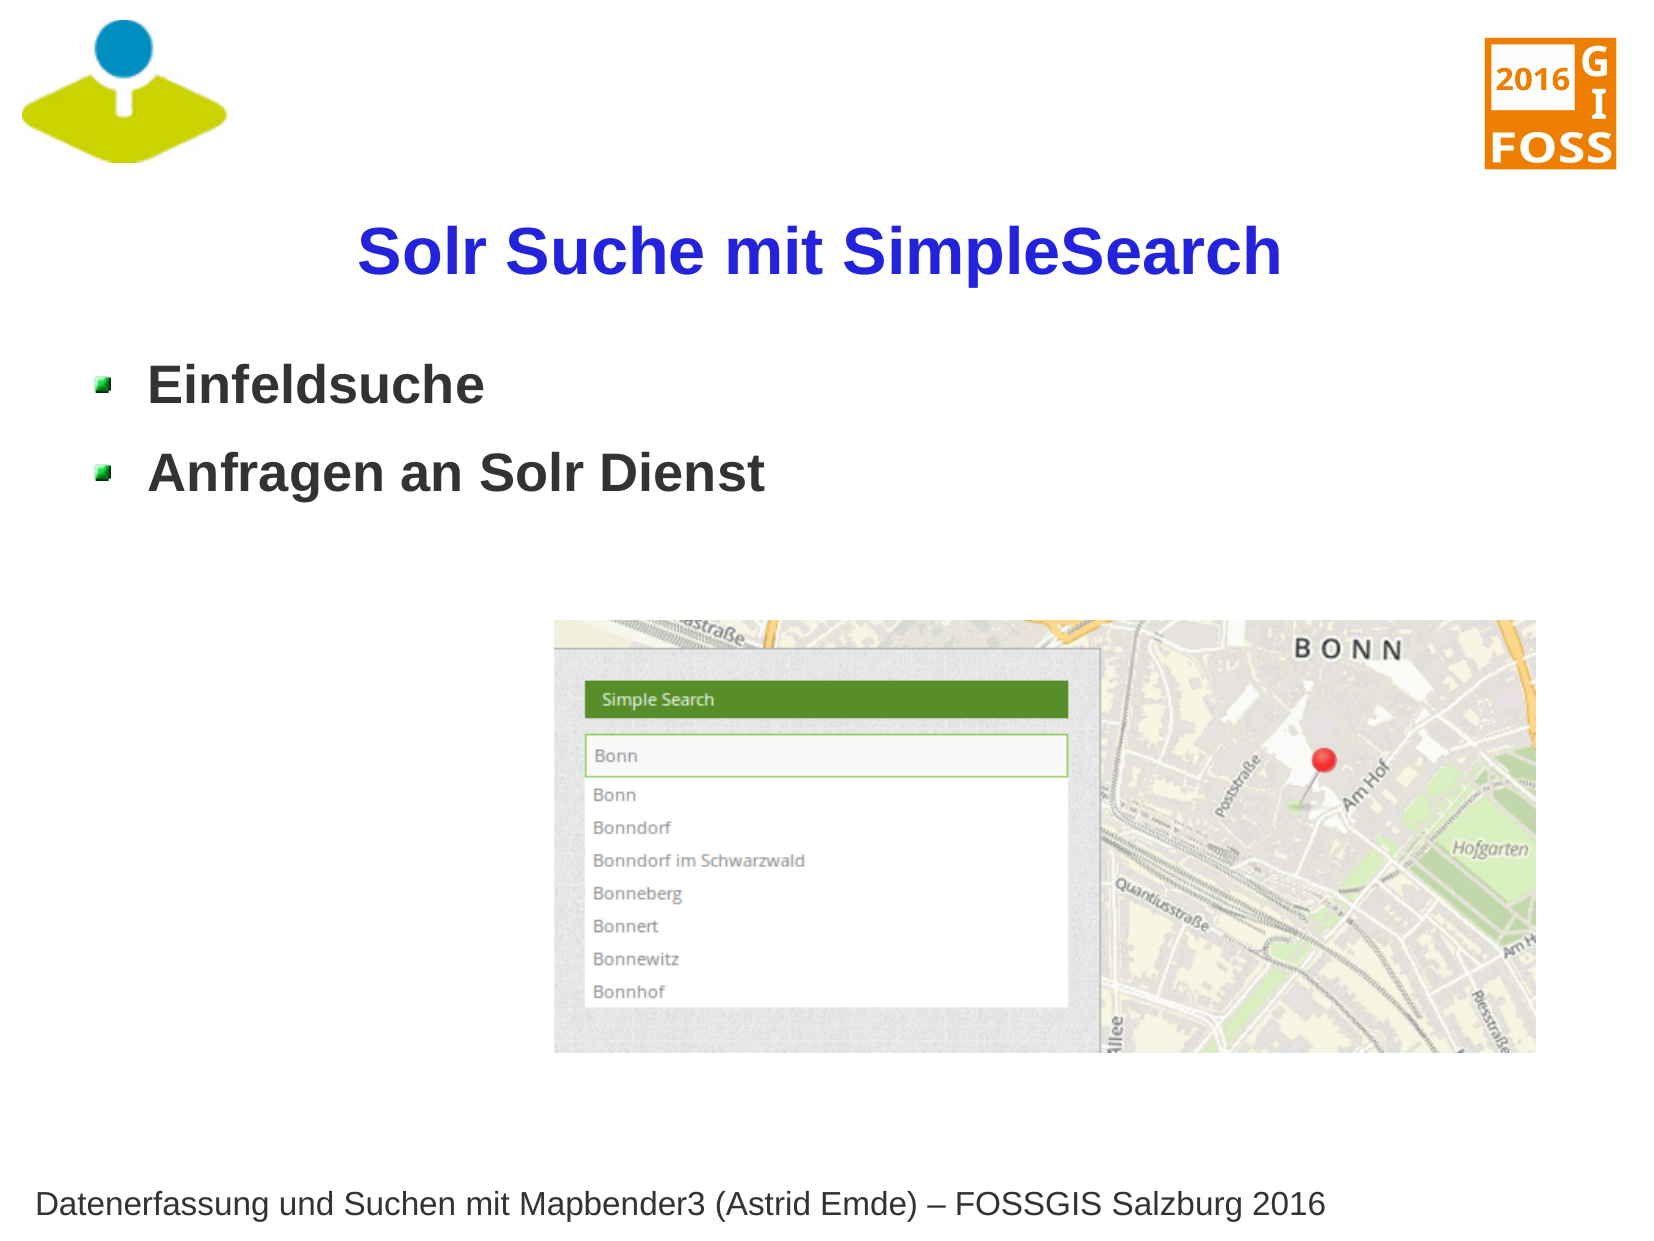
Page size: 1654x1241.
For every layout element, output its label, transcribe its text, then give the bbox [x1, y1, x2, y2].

picture [554, 620, 1536, 1053]
title Solr Suche mit SimpleSearch [76, 177, 1565, 325]
picture [22, 20, 231, 163]
picture [1476, 29, 1625, 178]
list Einfeldsuche Anfragen an Solr Dienst [76, 354, 1565, 1173]
